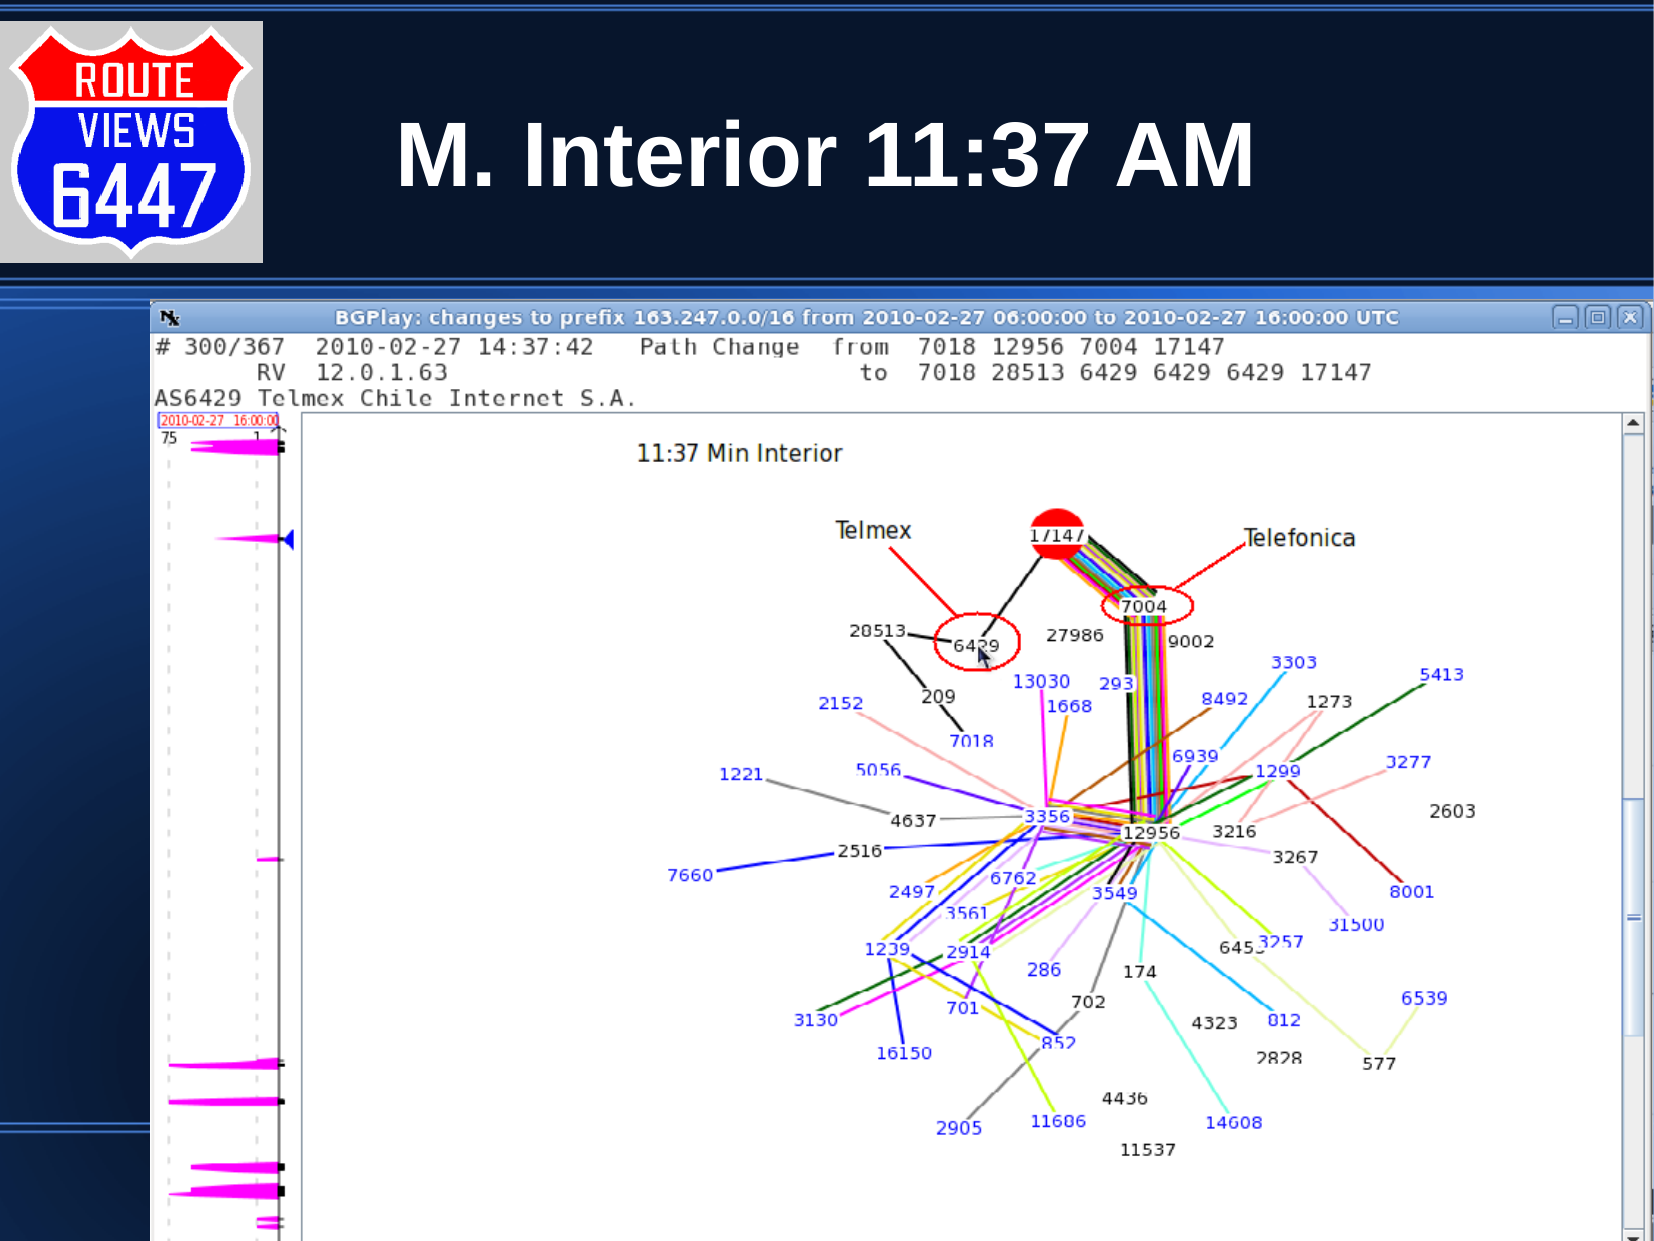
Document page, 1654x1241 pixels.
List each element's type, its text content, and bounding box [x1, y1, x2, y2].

title M. Interior 11:37 AM [263, 49, 1571, 257]
picture [0, 0, 1654, 1241]
